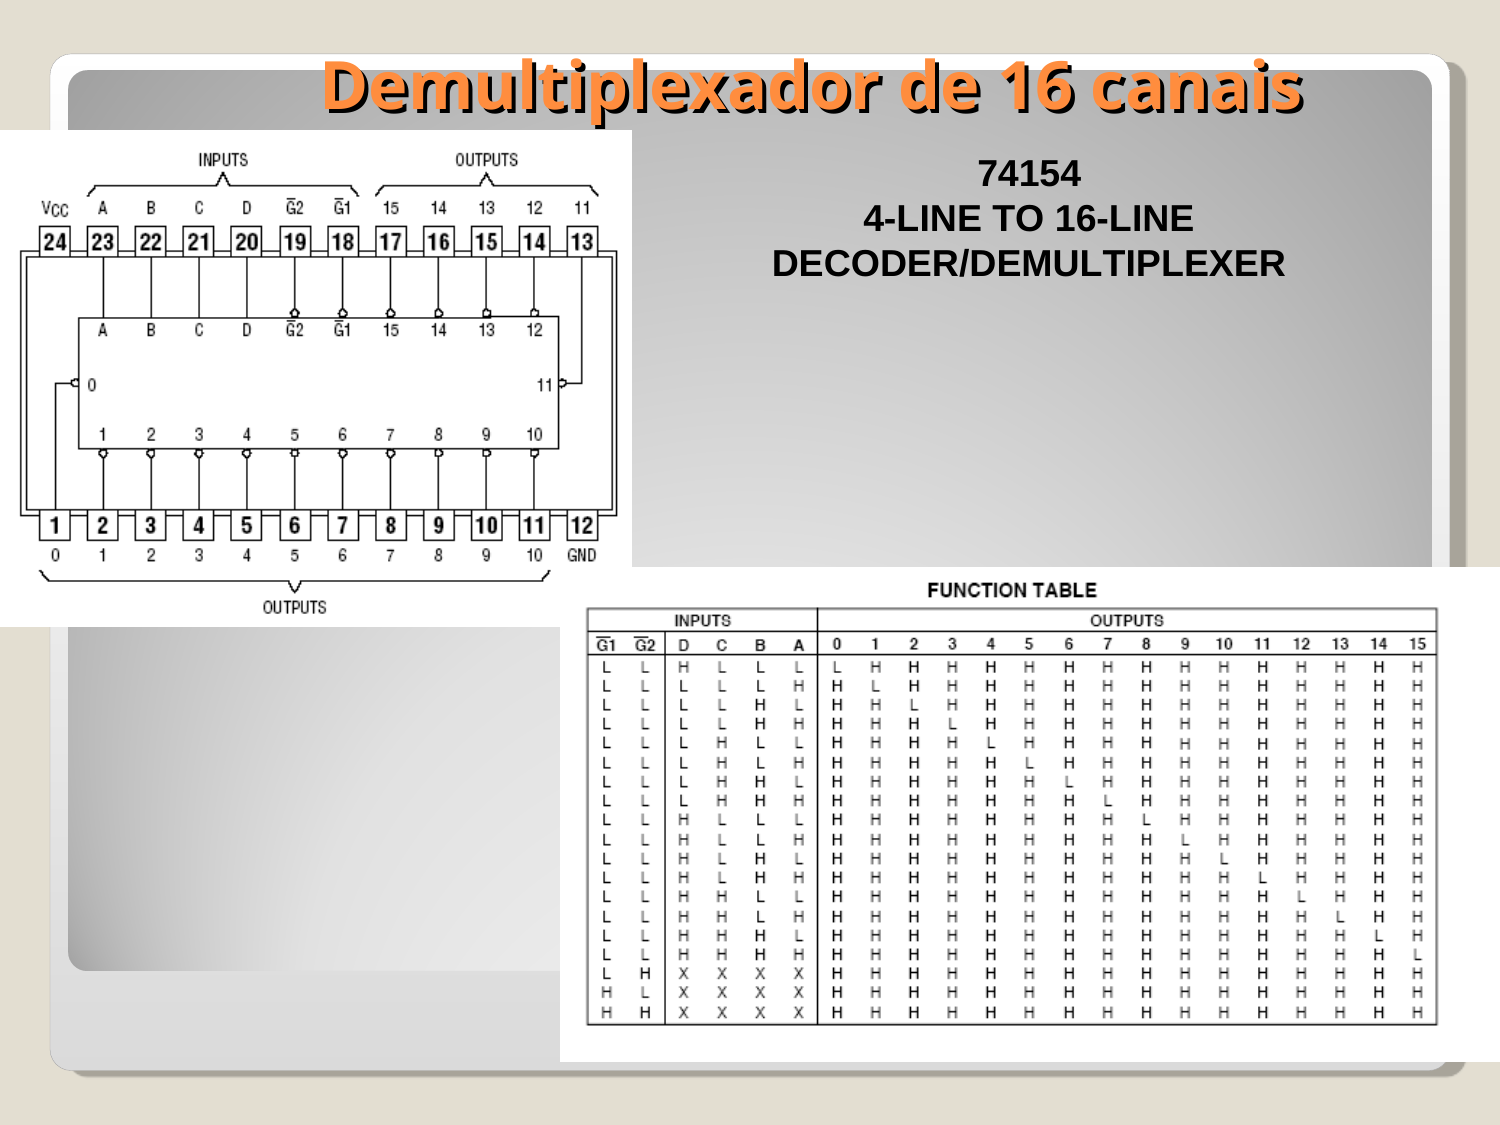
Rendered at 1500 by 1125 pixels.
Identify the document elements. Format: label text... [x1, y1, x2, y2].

text_box Demultiplexador de 16 canais [304, 35, 1500, 165]
picture [0, 69, 1500, 1062]
text_box 74154 4-LINE TO 16-LINE DECODER/DEMULTIPLEXER [667, 165, 1391, 292]
